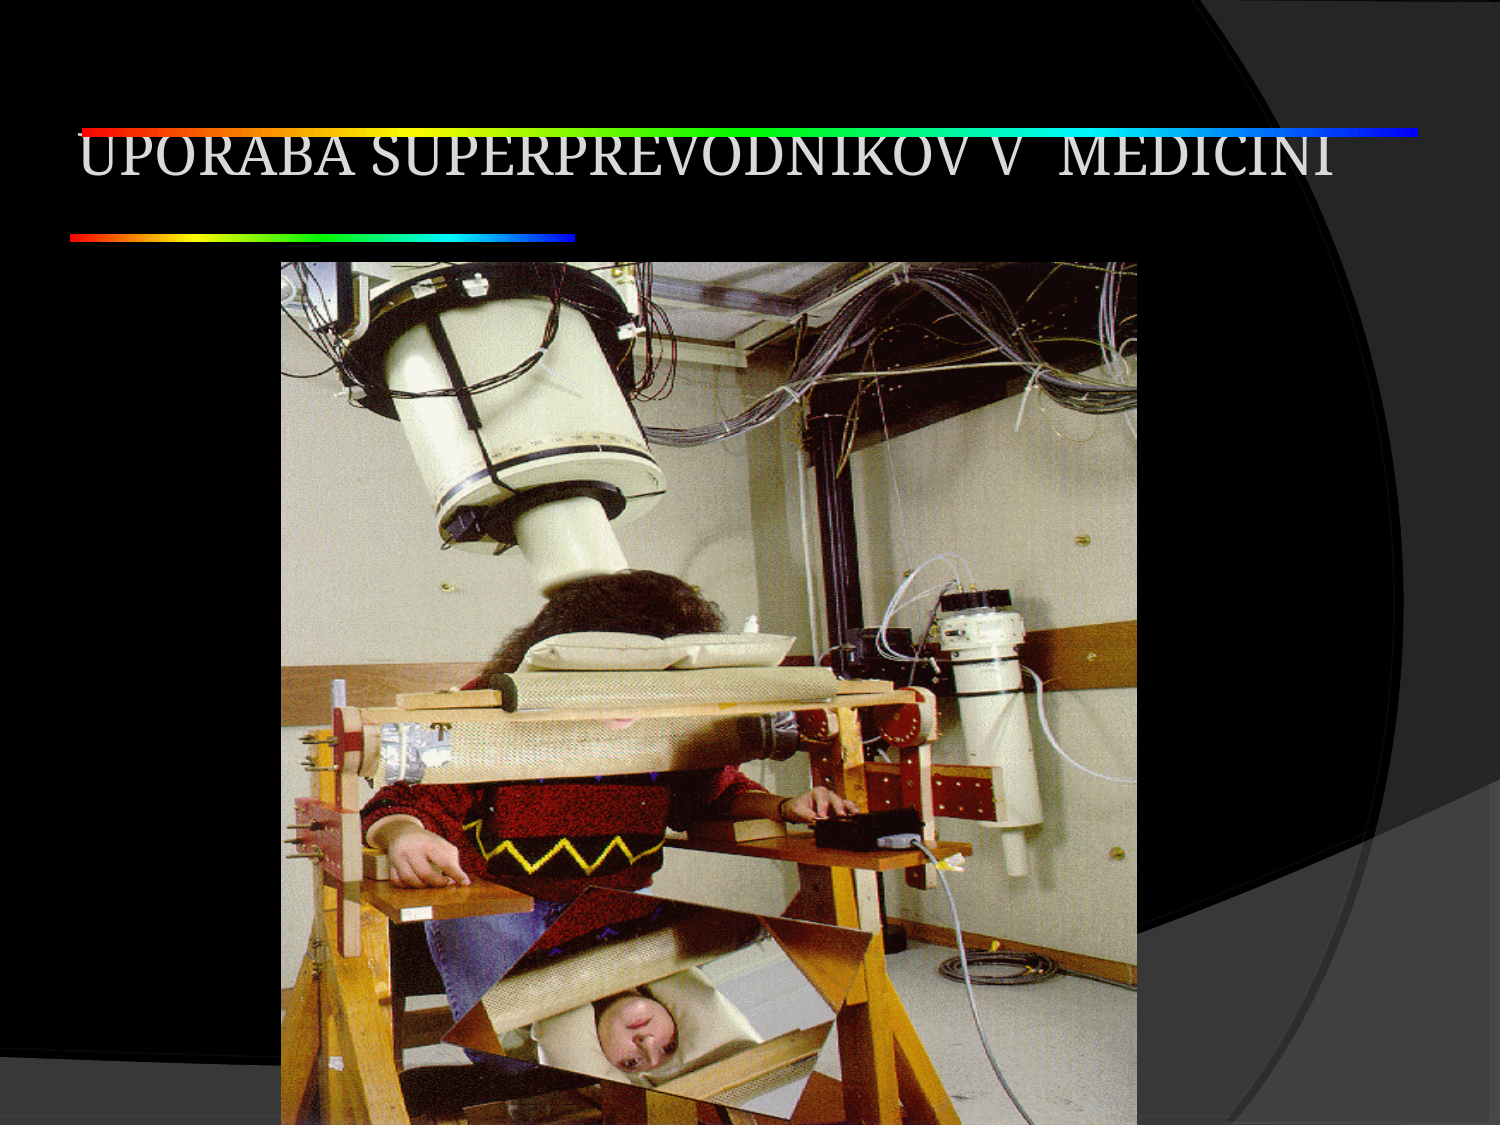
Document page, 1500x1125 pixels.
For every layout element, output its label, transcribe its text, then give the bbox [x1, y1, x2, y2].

picture [1201, 128, 1418, 137]
picture [70, 234, 472, 242]
picture [281, 262, 1137, 1125]
picture [82, 128, 1149, 137]
title UPORABA SUPERPREVODNIKOV V MEDICINI [70, 93, 1421, 282]
picture [494, 234, 575, 242]
